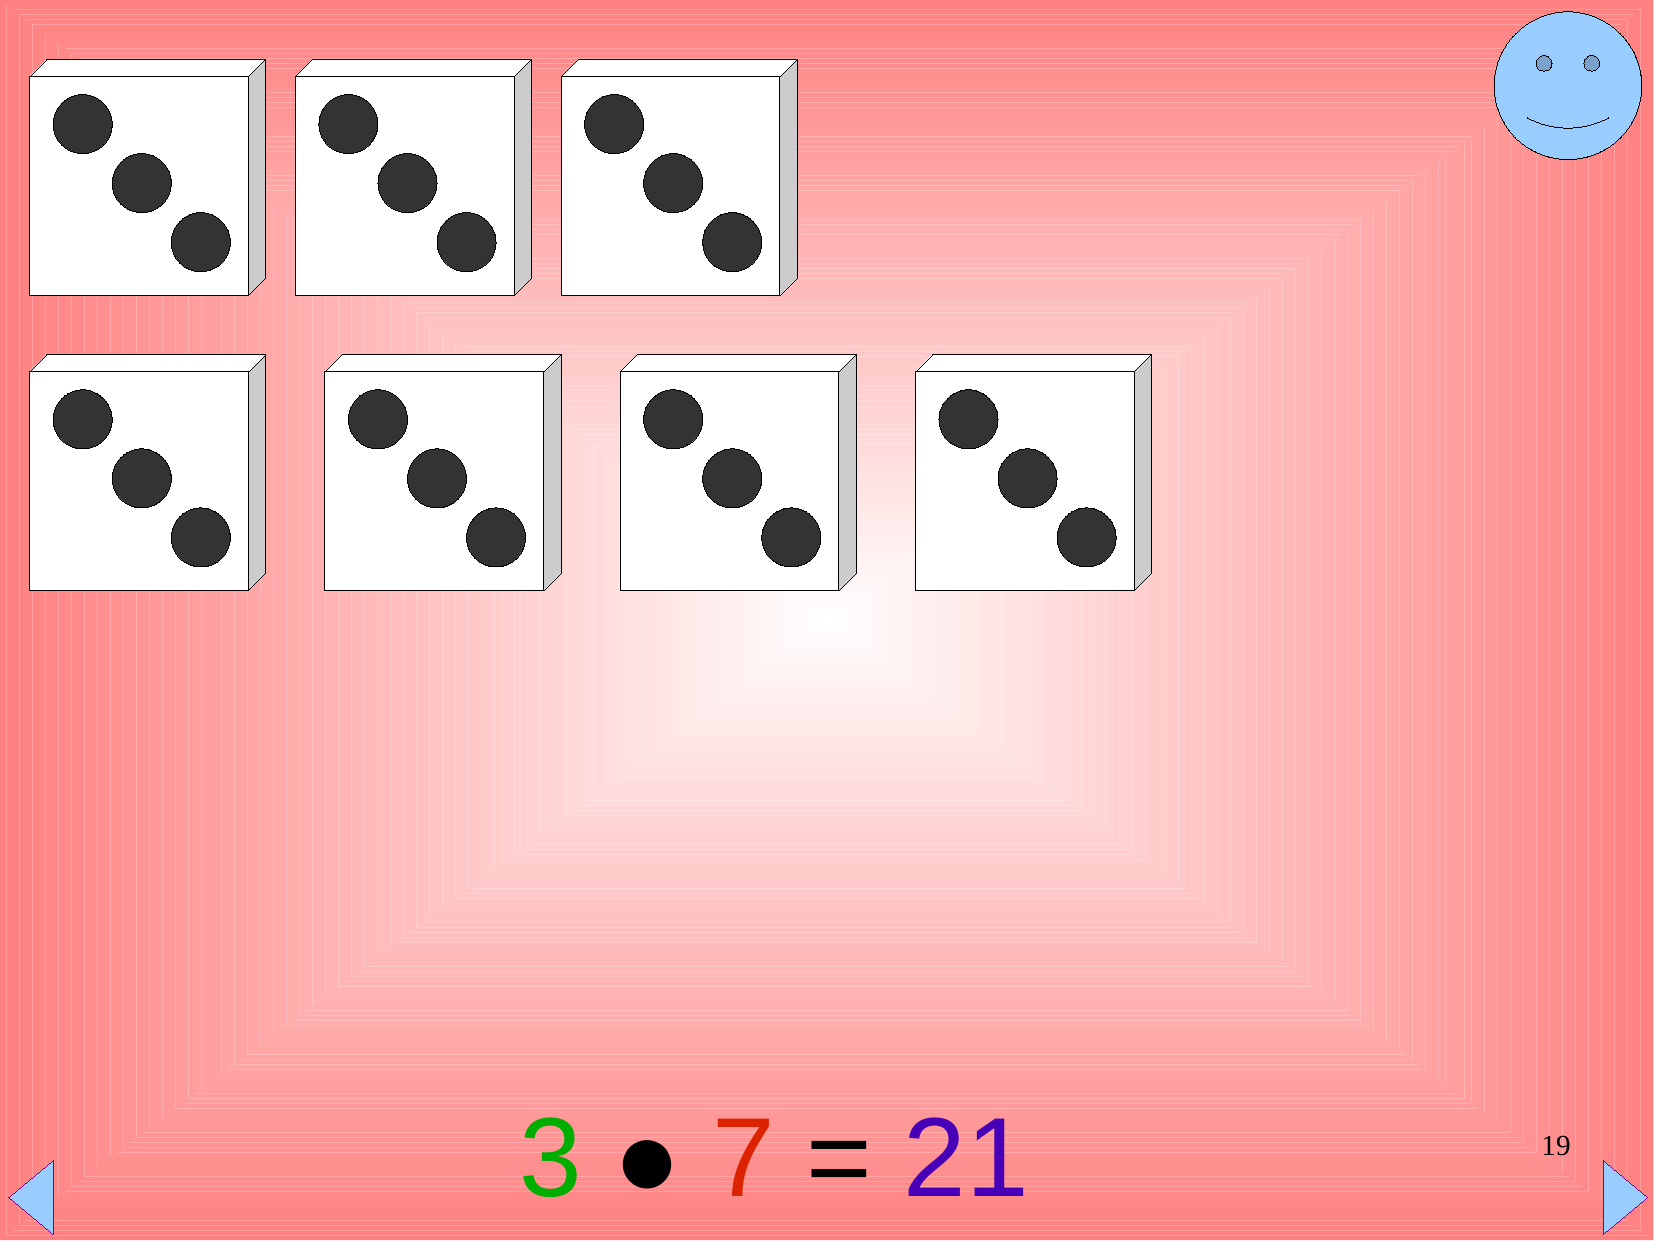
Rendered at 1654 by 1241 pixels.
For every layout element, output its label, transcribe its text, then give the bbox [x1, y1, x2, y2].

text_box 3 ● 7 = 21 [504, 1086, 1149, 1228]
text_box [1603, 1160, 1648, 1235]
text_box [29, 354, 266, 591]
text_box [8, 1160, 54, 1235]
text_box [1494, 11, 1642, 160]
text_box [915, 354, 1152, 591]
text_box [324, 354, 562, 591]
text_box [620, 354, 857, 591]
text_box [295, 59, 532, 296]
text_box [29, 59, 266, 296]
text_box [561, 59, 798, 296]
